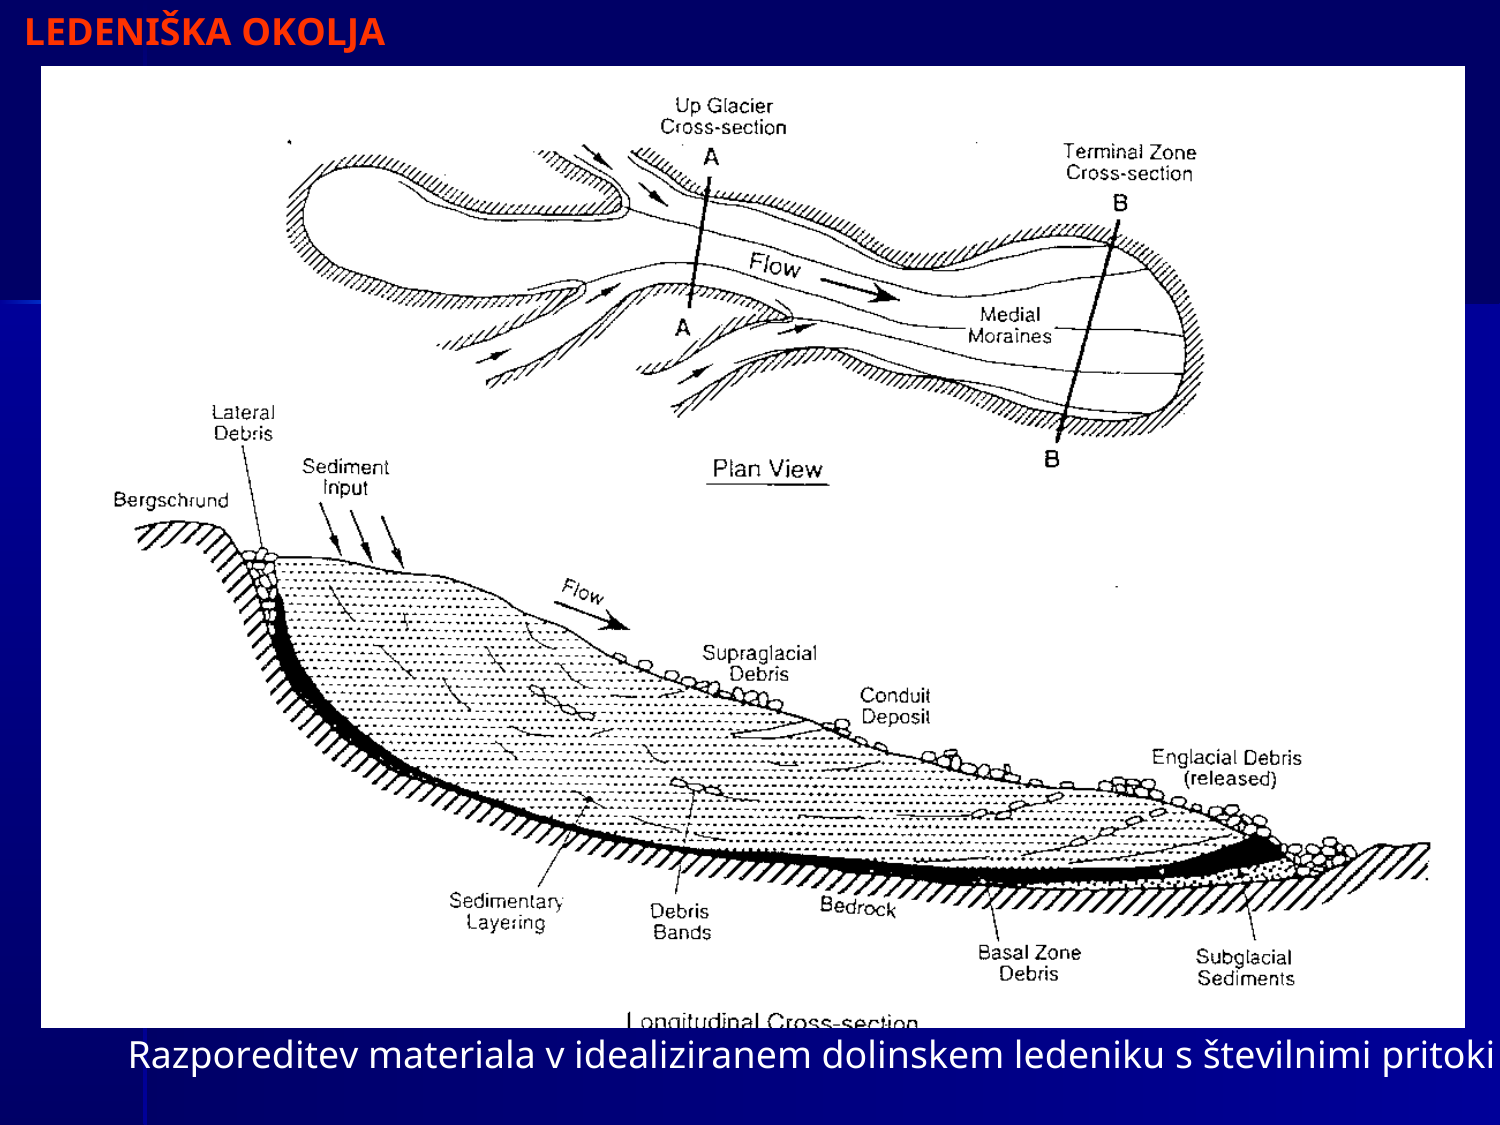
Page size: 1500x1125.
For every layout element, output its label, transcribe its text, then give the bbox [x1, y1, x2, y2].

text_box LEDENIŠKA OKOLJA [9, 0, 401, 61]
text_box Razporeditev materiala v idealiziranem dolinskem ledeniku s številnimi pritoki [113, 1023, 1500, 1084]
picture [41, 66, 1465, 1028]
